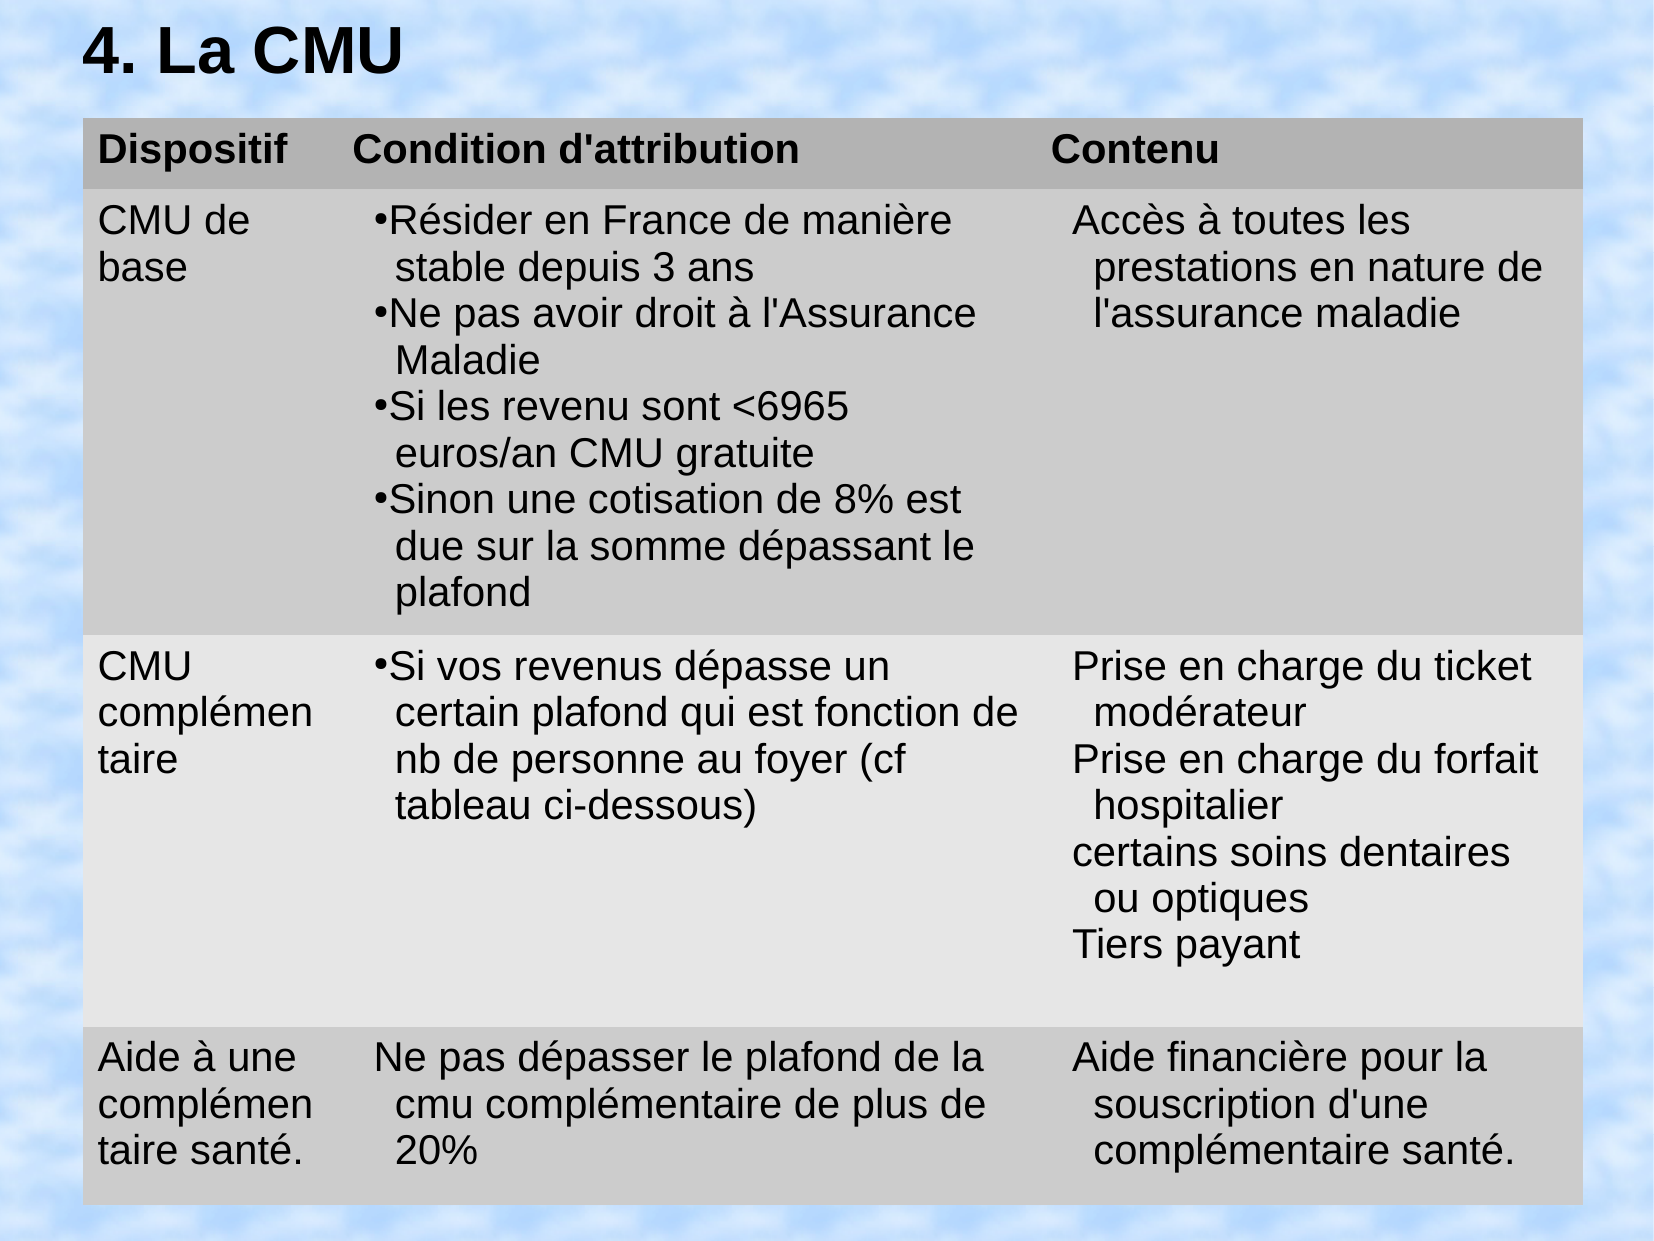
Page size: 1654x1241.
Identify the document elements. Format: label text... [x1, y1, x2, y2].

table_cell Ne pas dépasser le plafond de la cmu complémentaire de plus de 20% [338, 1027, 1036, 1205]
table_cell Aide financière pour la souscription d'une complémentaire santé. [1036, 1027, 1583, 1205]
picture [0, 0, 1654, 1241]
table_cell Aide à une complémentaire santé. [83, 1027, 338, 1205]
title 4. La CMU [82, 0, 1571, 154]
table_header Dispositif [83, 118, 338, 189]
table_cell Prise en charge du ticket modérateur Prise en charge du forfait hospitalier certains soins dentaires ou optiques Tiers payant [1036, 635, 1583, 1027]
table_cell CMU de base [83, 189, 338, 635]
table_cell Accès à toutes les prestations en nature de l'assurance maladie [1036, 189, 1583, 635]
table_cell CMU complémentaire [83, 635, 338, 1027]
table_header Condition d'attribution [338, 118, 1036, 189]
table_cell Si vos revenus dépasse un certain plafond qui est fonction de nb de personne au foyer (cf tableau ci-dessous) [338, 635, 1036, 1027]
table_cell Résider en France de manière stable depuis 3 ans Ne pas avoir droit à l'Assurance Maladie Si les revenu sont <6965 euros/an CMU gratuite Sinon une cotisation de 8% est due sur la somme dépassant le plafond [338, 189, 1036, 635]
table_header Contenu [1036, 118, 1583, 189]
